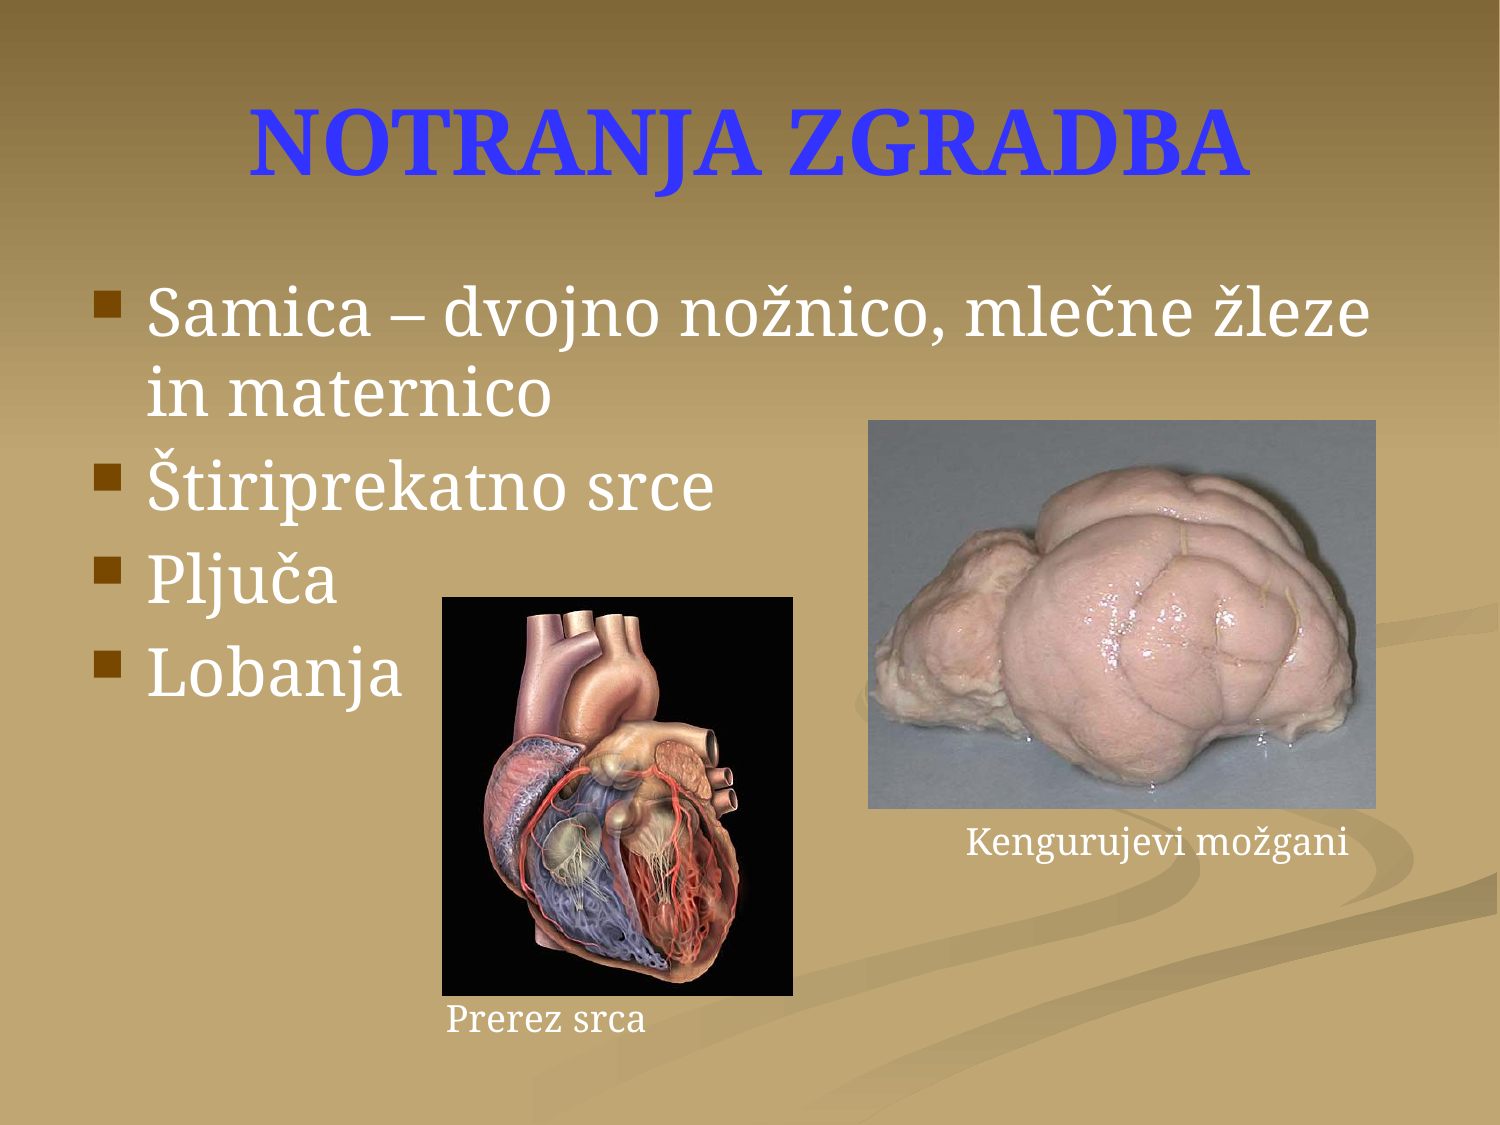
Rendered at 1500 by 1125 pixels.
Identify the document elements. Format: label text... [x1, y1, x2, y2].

title NOTRANJA ZGRADBA [75, 45, 1425, 233]
list Samica – dvojno nožnico, mlečne žleze in maternico Štiriprekatno srce Pljuča Lobanja [75, 262, 1425, 1005]
picture [442, 597, 793, 987]
text_box Kengurujevi možgani [950, 810, 1500, 871]
picture [868, 420, 1376, 809]
text_box Prerez srca [430, 987, 892, 1048]
